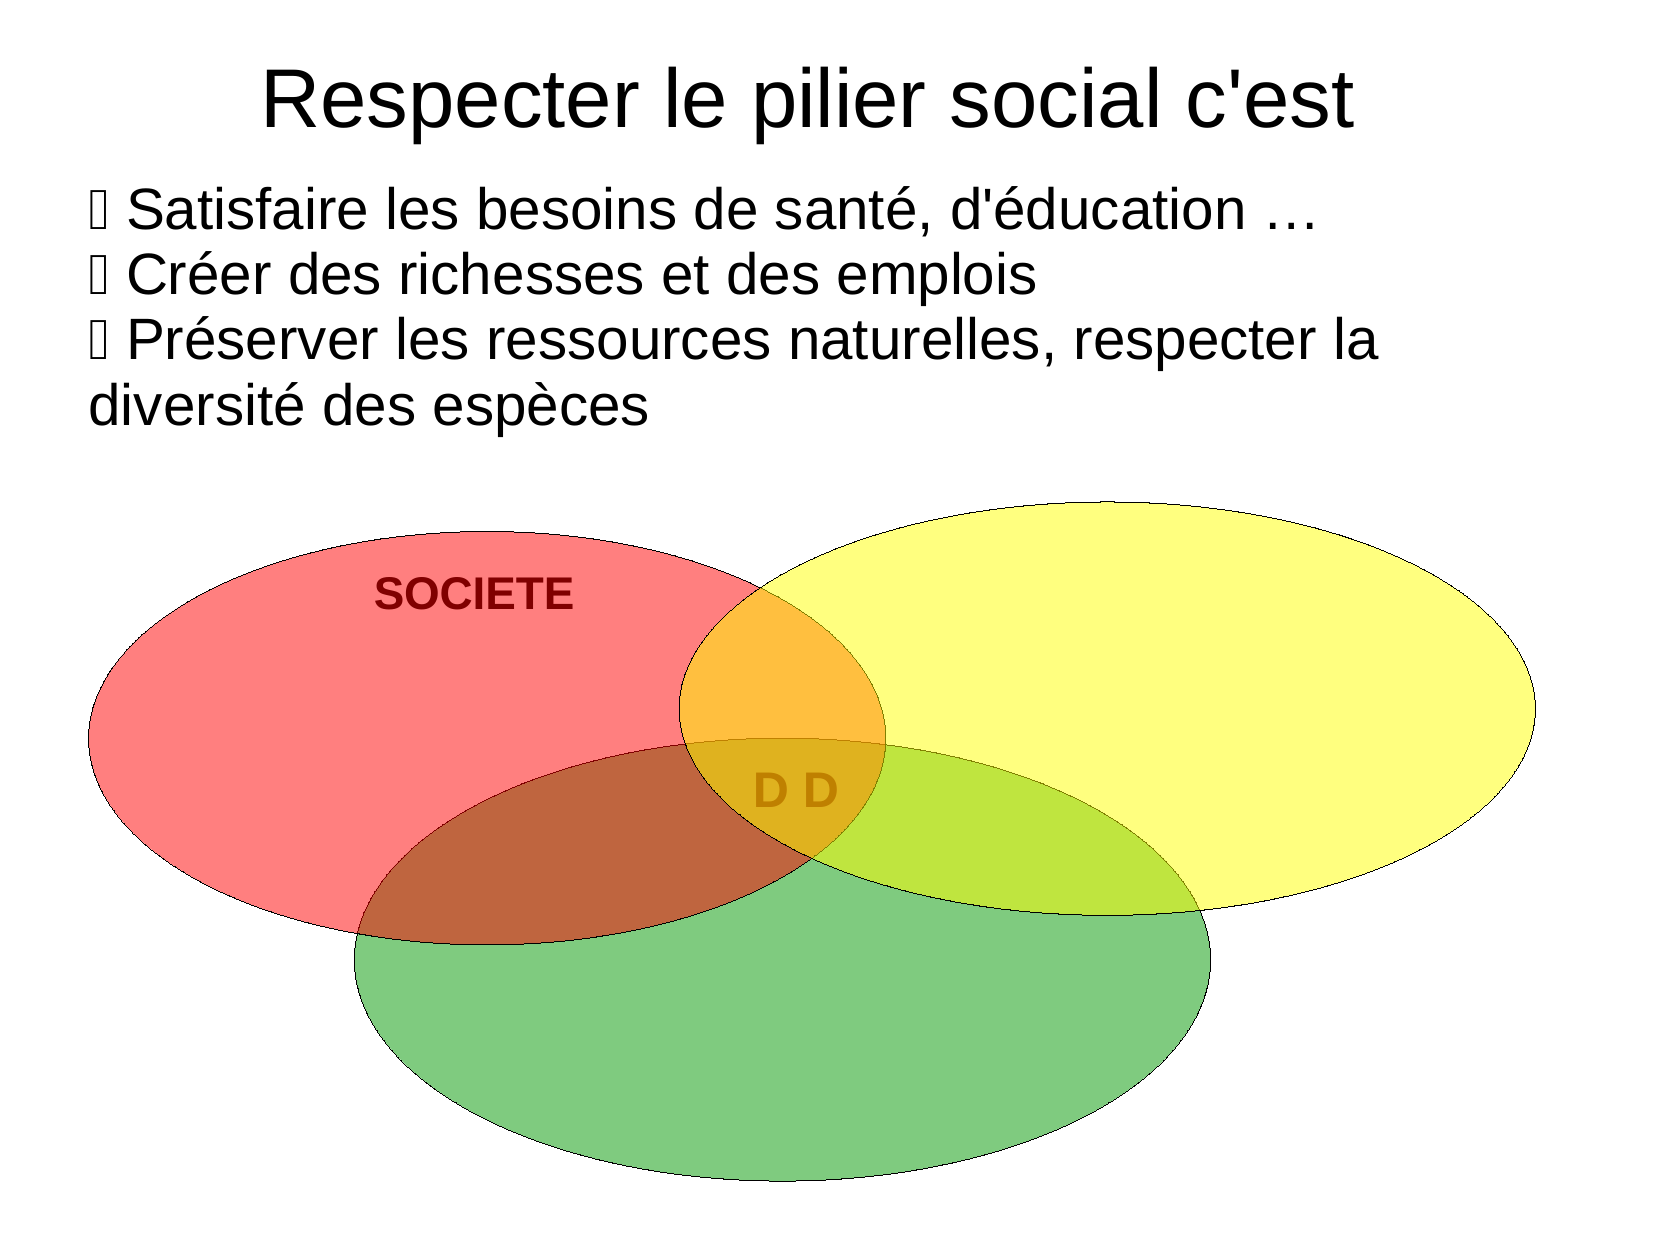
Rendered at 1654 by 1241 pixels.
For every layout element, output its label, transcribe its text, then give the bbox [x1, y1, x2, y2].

text_box [88, 501, 1536, 1182]
title  Satisfaire les besoins de santé, d'éducation …  Créer des richesses et des emplois  Préserver les ressources naturelles, respecter la diversité des espèces [88, 177, 1577, 437]
title Respecter le pilier social c'est [76, 0, 1565, 193]
